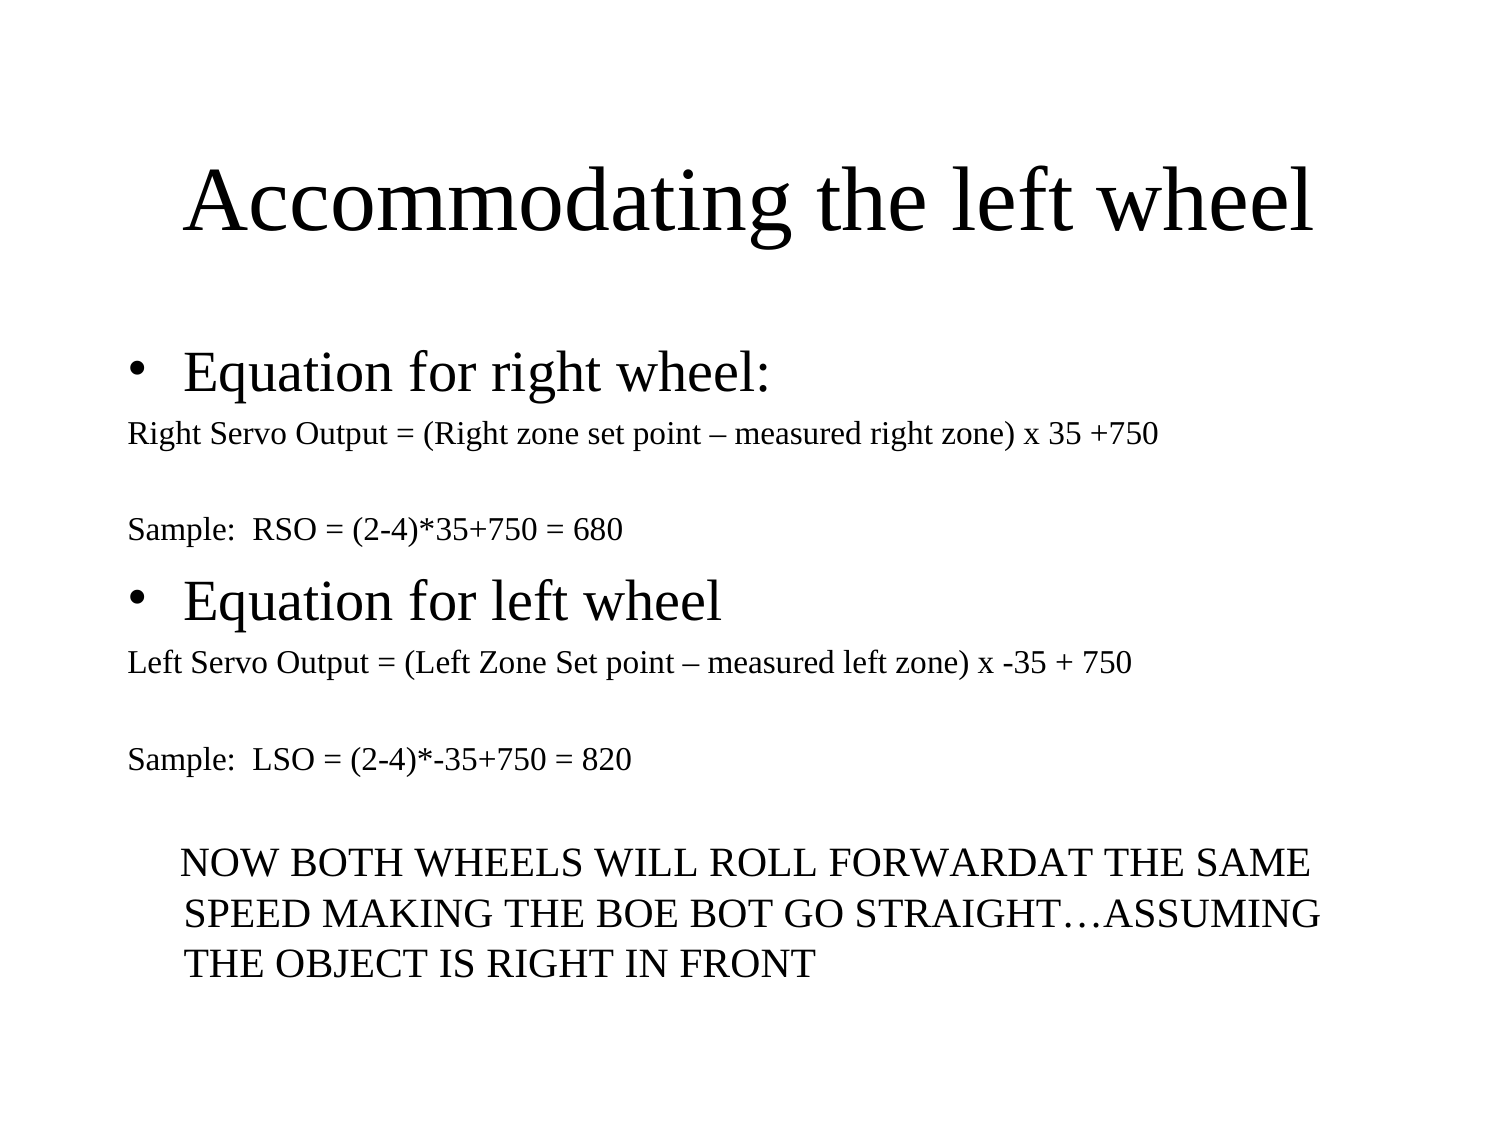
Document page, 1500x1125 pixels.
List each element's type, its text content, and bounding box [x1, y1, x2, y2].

list Equation for right wheel: Right Servo Output = (Right zone set point – measured right zone) x 35 +750 Sample: RSO = (2-4)*35+750 = 680 Equation for left wheel Left Servo Output = (Left Zone Set point – measured left zone) x -35 + 750 Sample: LSO = (2-4)*-35+750 = 820 NOW BOTH WHEELS WILL ROLL FORWARDAT THE SAME SPEED MAKING THE BOE BOT GO STRAIGHT…ASSUMING THE OBJECT IS RIGHT IN FRONT [112, 324, 1388, 1125]
title Accommodating the left wheel [112, 99, 1388, 288]
